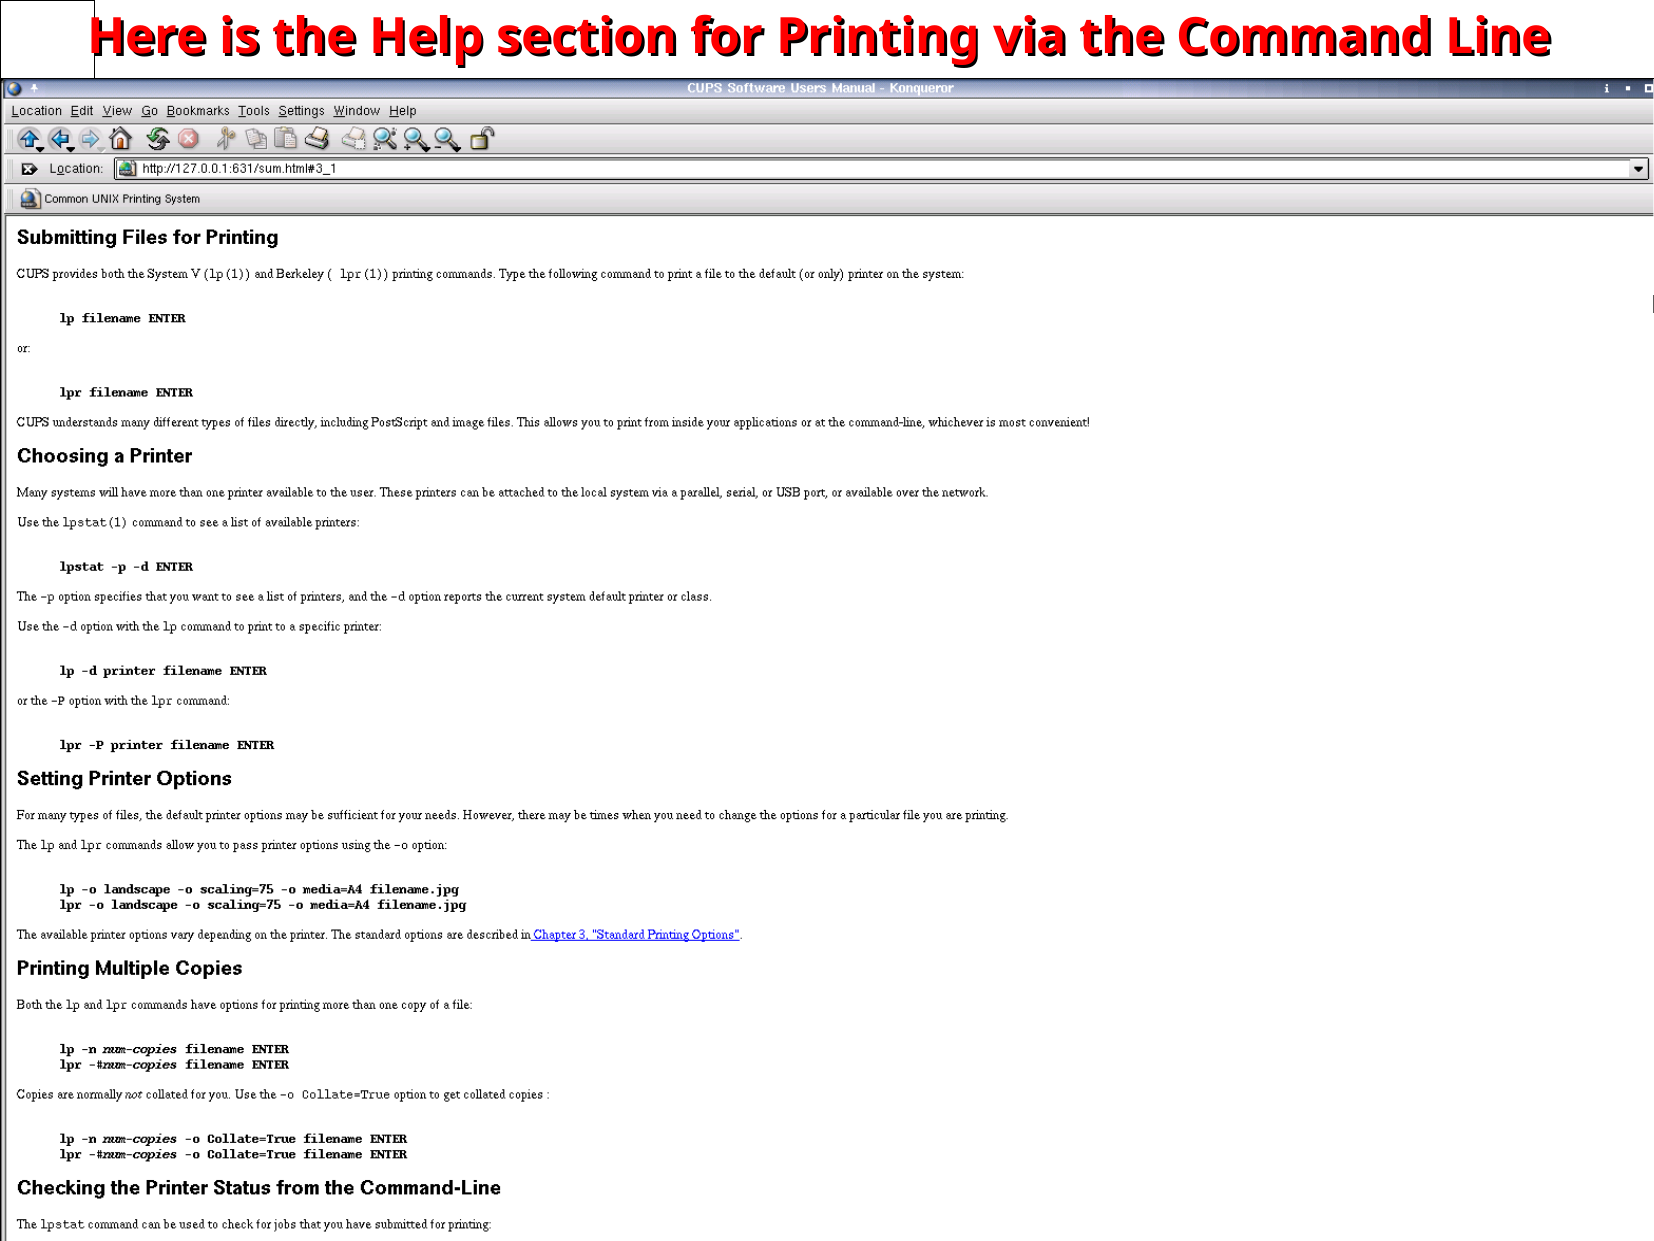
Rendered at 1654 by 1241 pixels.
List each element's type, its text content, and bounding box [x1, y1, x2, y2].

picture [0, 78, 1654, 1241]
text_box Here is the Help section for Printing via the Command Line [0, 0, 1640, 69]
